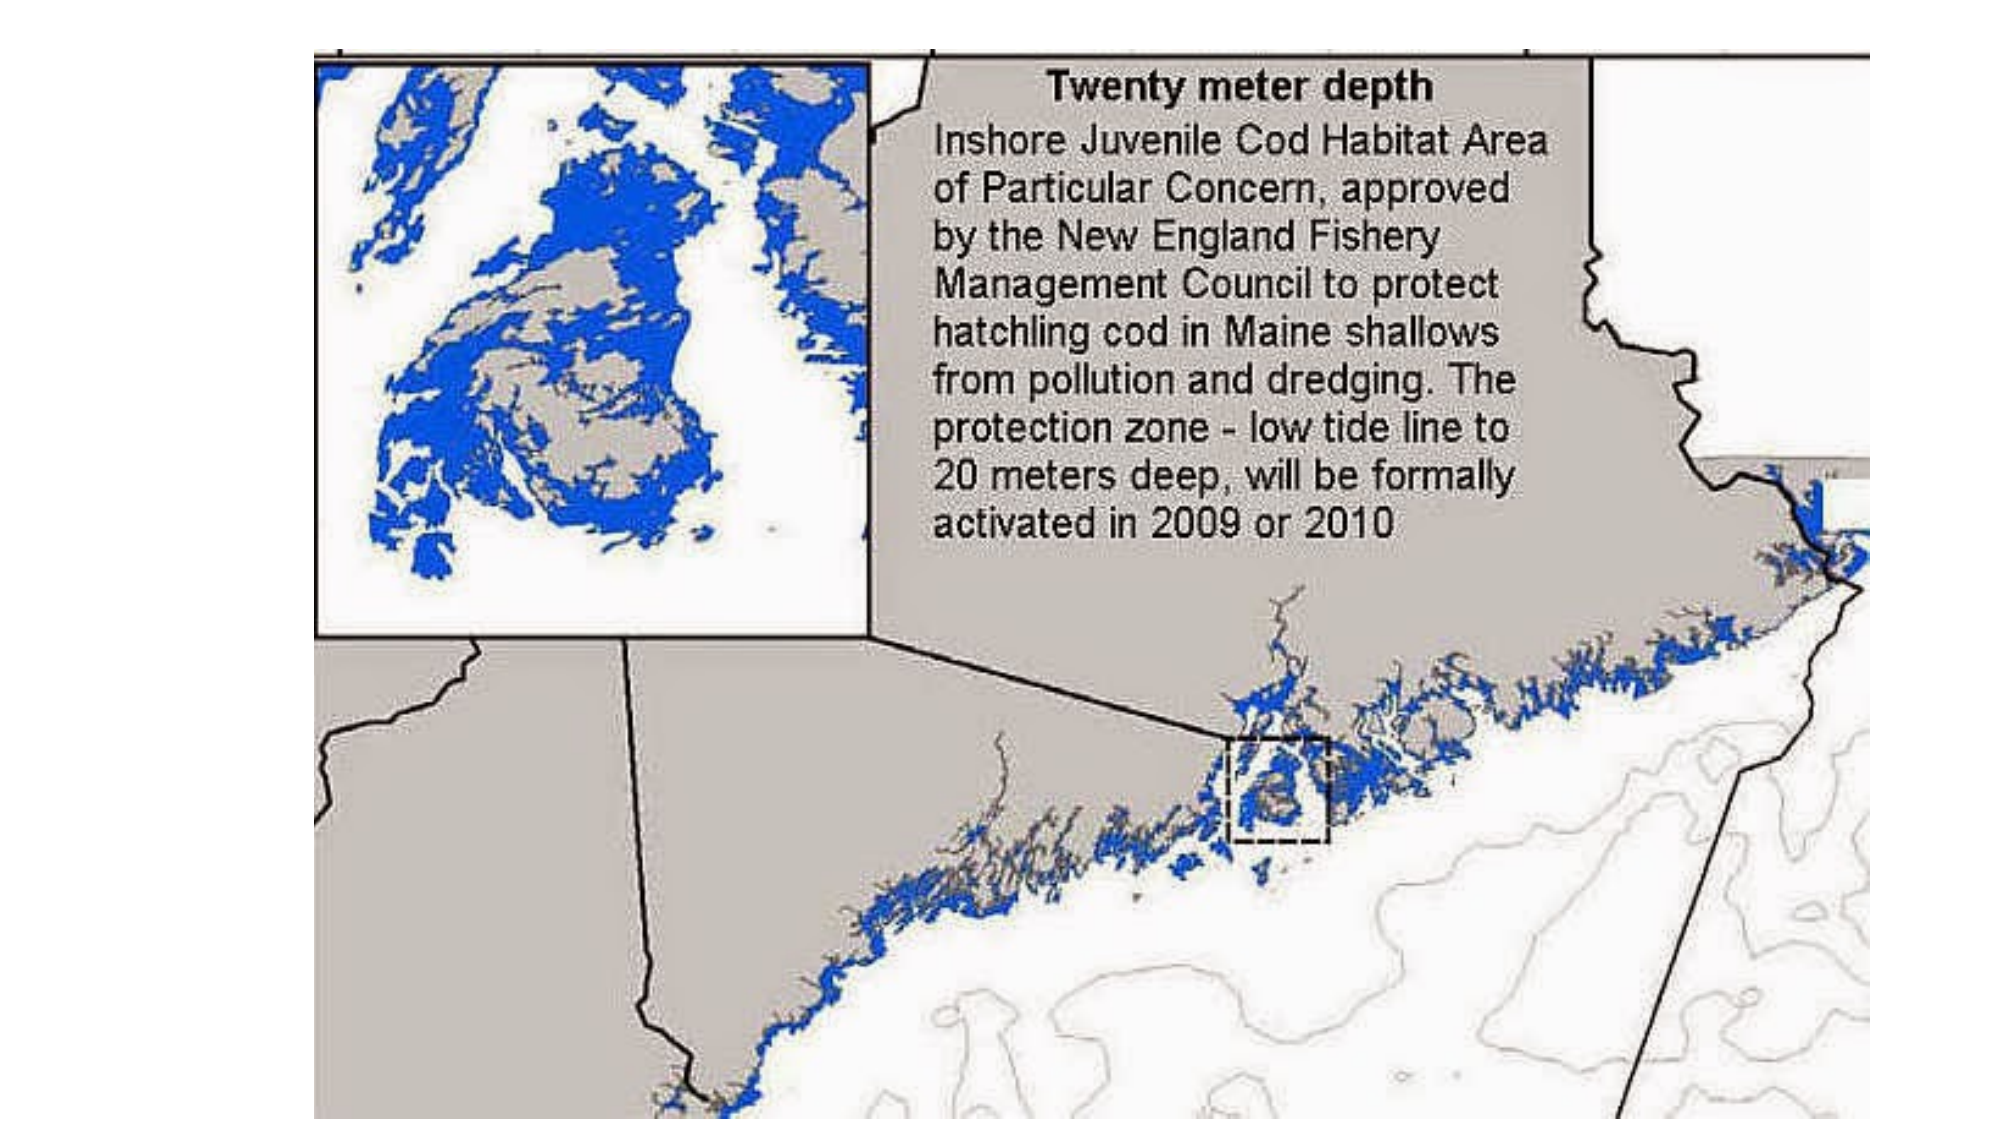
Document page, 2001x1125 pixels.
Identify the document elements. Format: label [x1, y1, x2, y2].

picture [314, 49, 1870, 1119]
